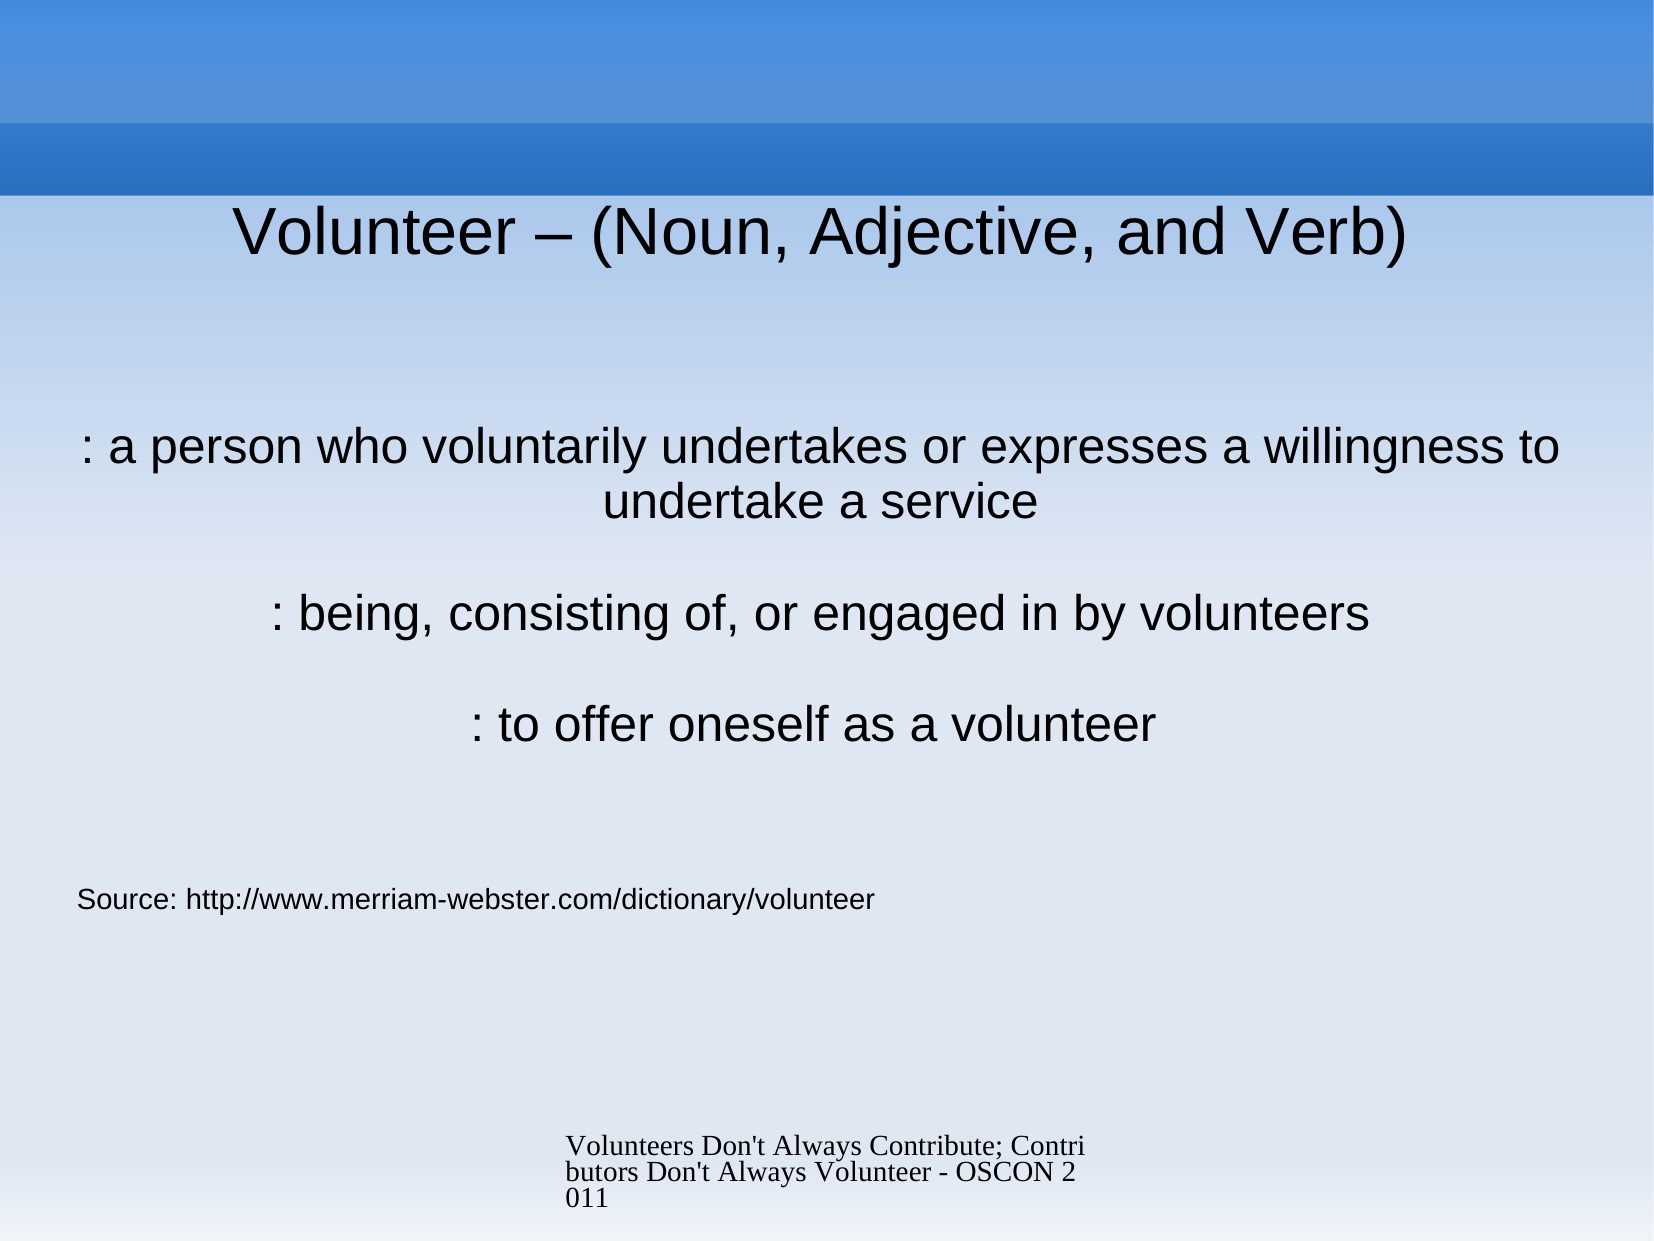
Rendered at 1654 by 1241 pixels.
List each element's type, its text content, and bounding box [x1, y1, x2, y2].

subtitle Volunteer – (Noun, Adjective, and Verb) : a person who voluntarily undertakes or expresses a willingness to undertake a service : being, consisting of, or engaged in by volunteers : to offer oneself as a volunteer Source: http://www.merriam-webster.com/dictionary/volunteer [76, 0, 1565, 1109]
picture [0, 0, 1654, 1241]
